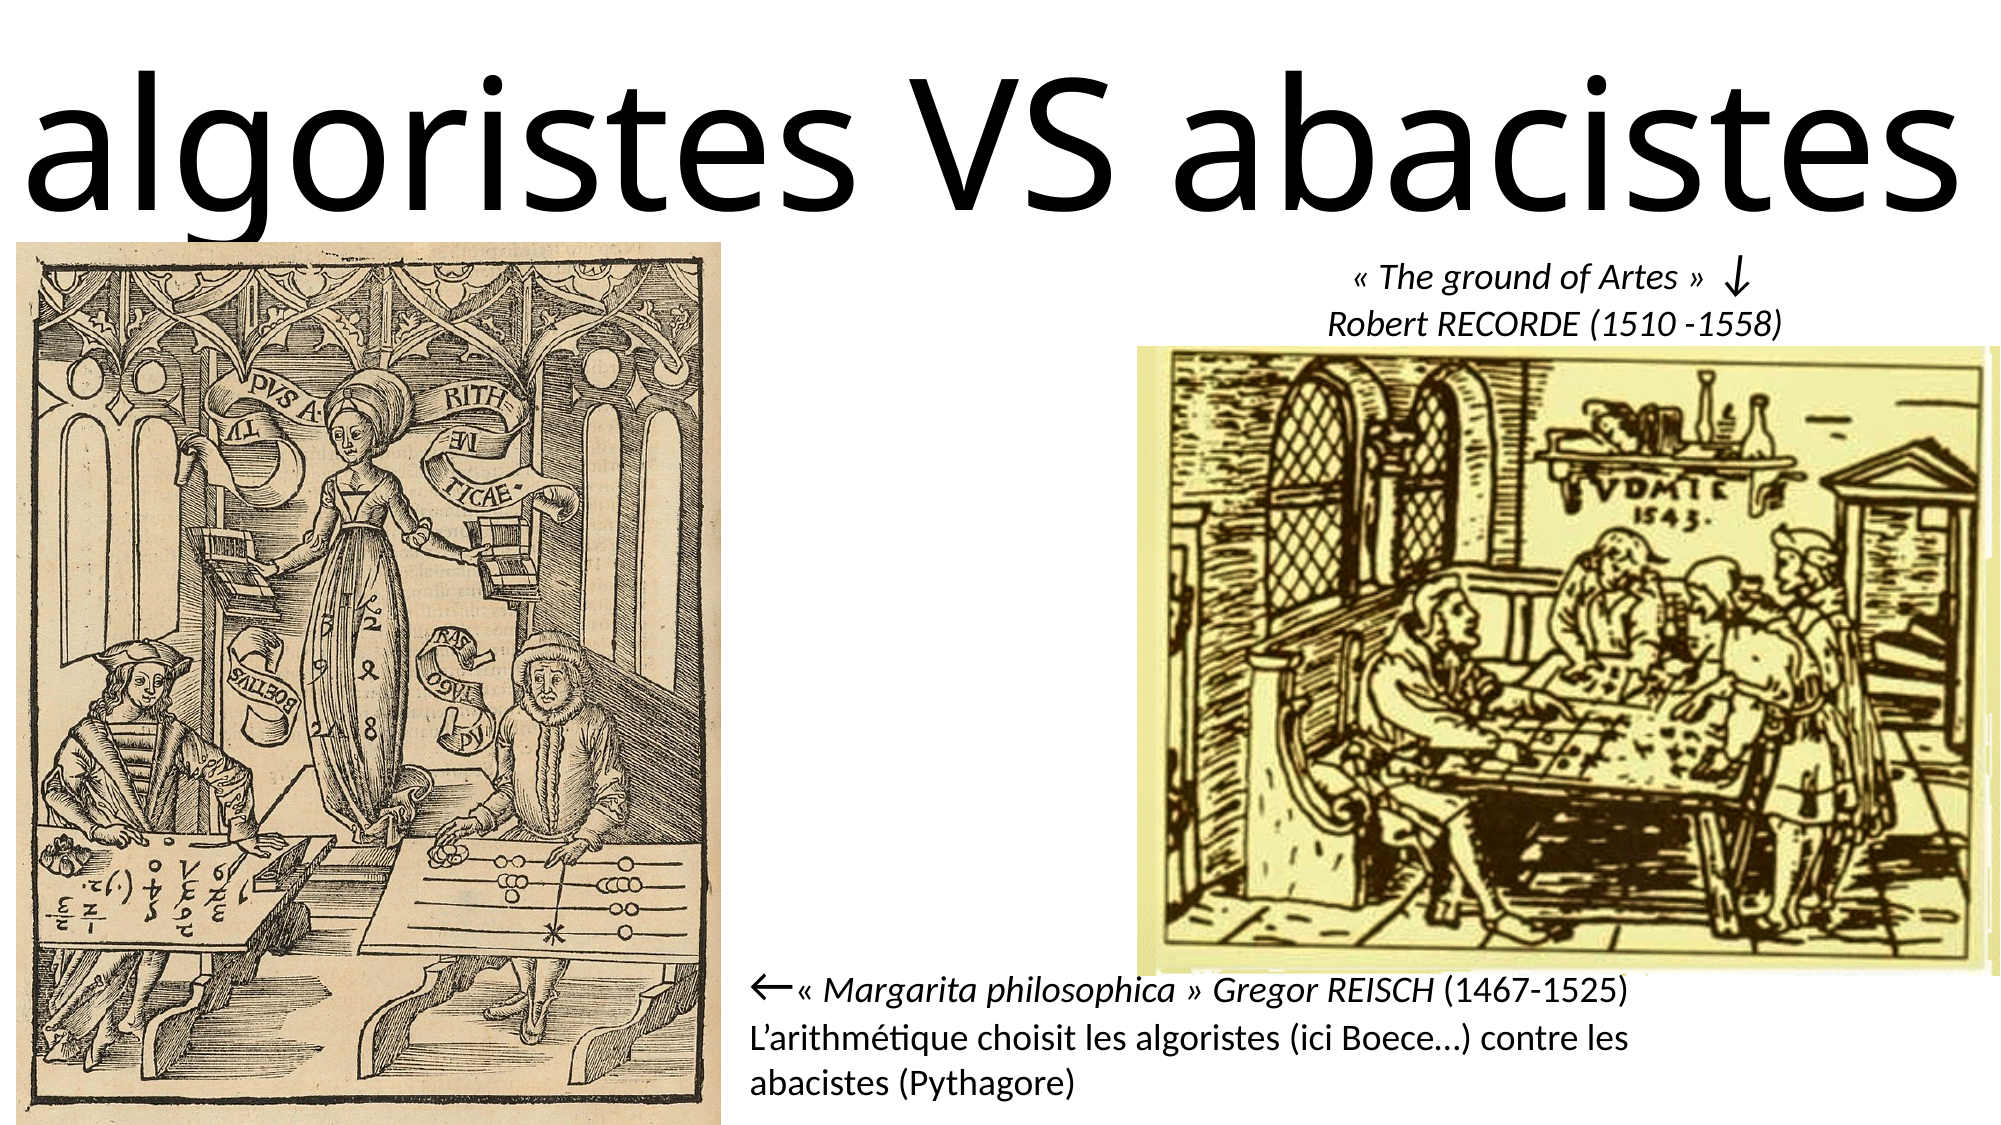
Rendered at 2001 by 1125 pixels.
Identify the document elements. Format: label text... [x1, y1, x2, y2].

picture [16, 242, 721, 1125]
text_box « The ground of Artes » ↓ Robert RECORDE (1510 -1558) [1176, 231, 1935, 352]
text_box ←« Margarita philosophica » Gregor REISCH (1467-1525) L’arithmétique choisit les algoristes (ici Boece…) contre les abacistes (Pythagore) [734, 945, 1684, 1111]
title algoristes VS abacistes [0, 45, 1987, 233]
picture [1137, 346, 2000, 976]
